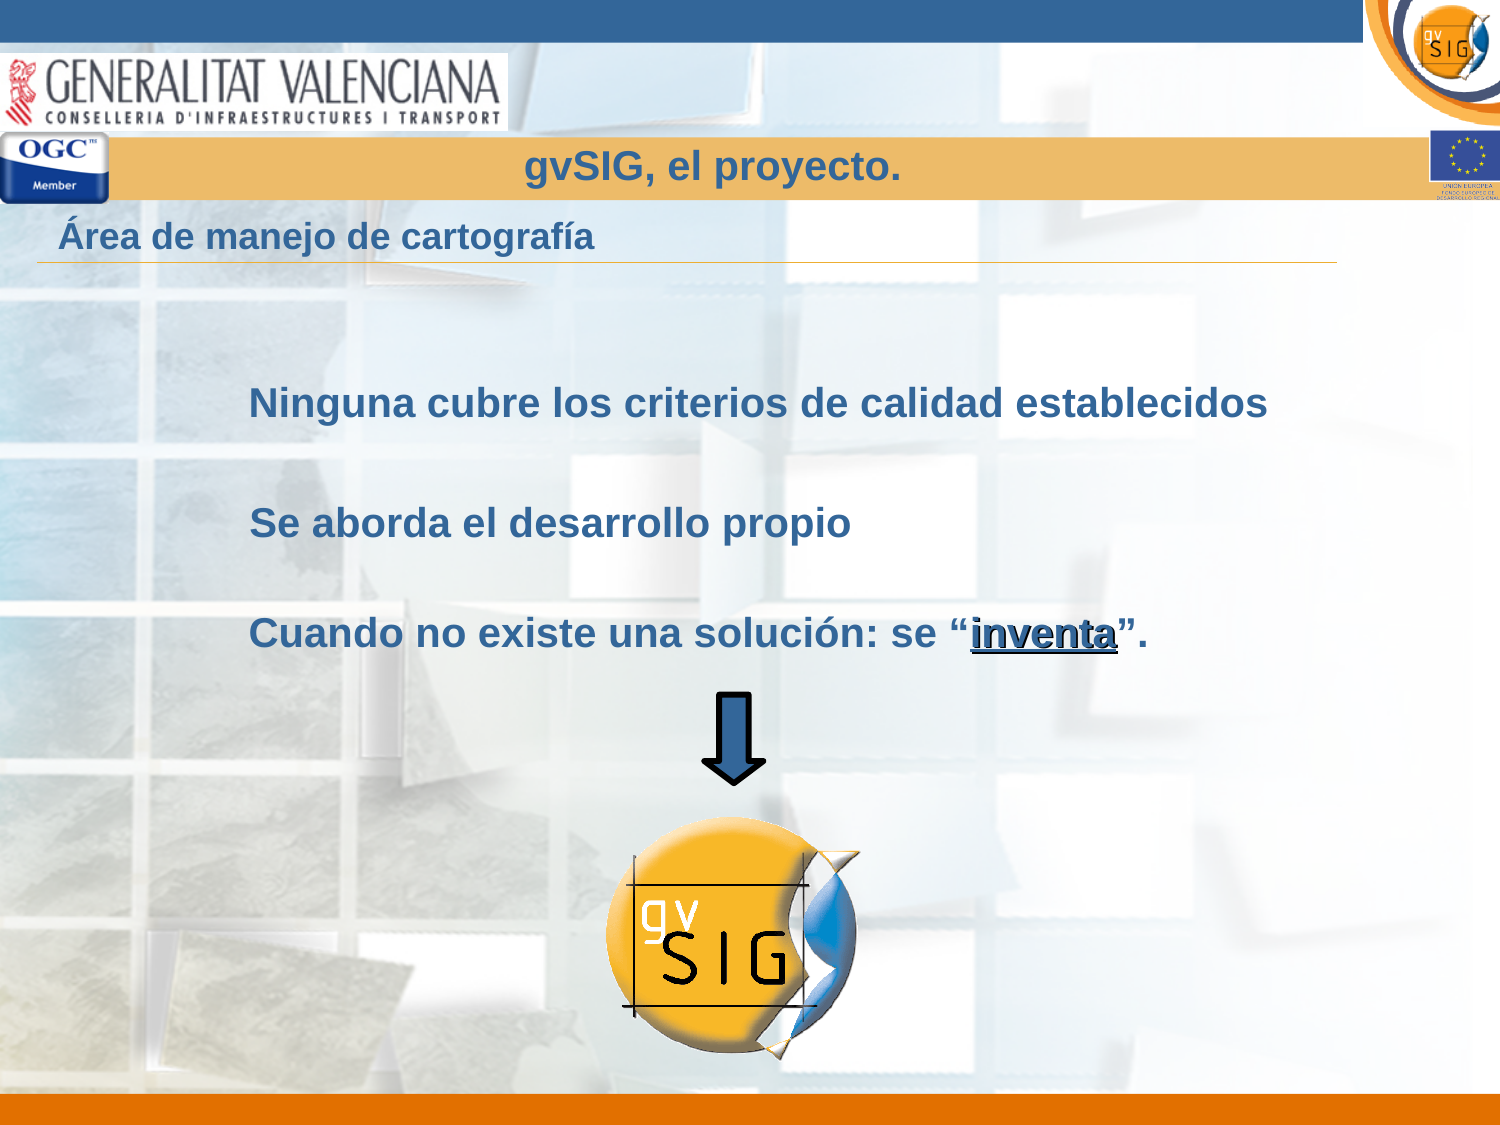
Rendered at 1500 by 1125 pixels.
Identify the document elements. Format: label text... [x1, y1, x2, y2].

list Cuando no existe una solución: se “inventa”. [142, 550, 1349, 659]
text_box Área de manejo de cartografía [25, 209, 813, 271]
picture [601, 814, 862, 1063]
picture [1363, 0, 1500, 127]
picture [0, 132, 109, 204]
list Ninguna cubre los criterios de calidad establecidos Se aborda el desarrollo propio [143, 312, 1349, 550]
text_box [704, 694, 764, 784]
text_box gvSIG, el proyecto. [6, 137, 1420, 203]
picture [0, 53, 508, 131]
picture [1429, 129, 1500, 200]
